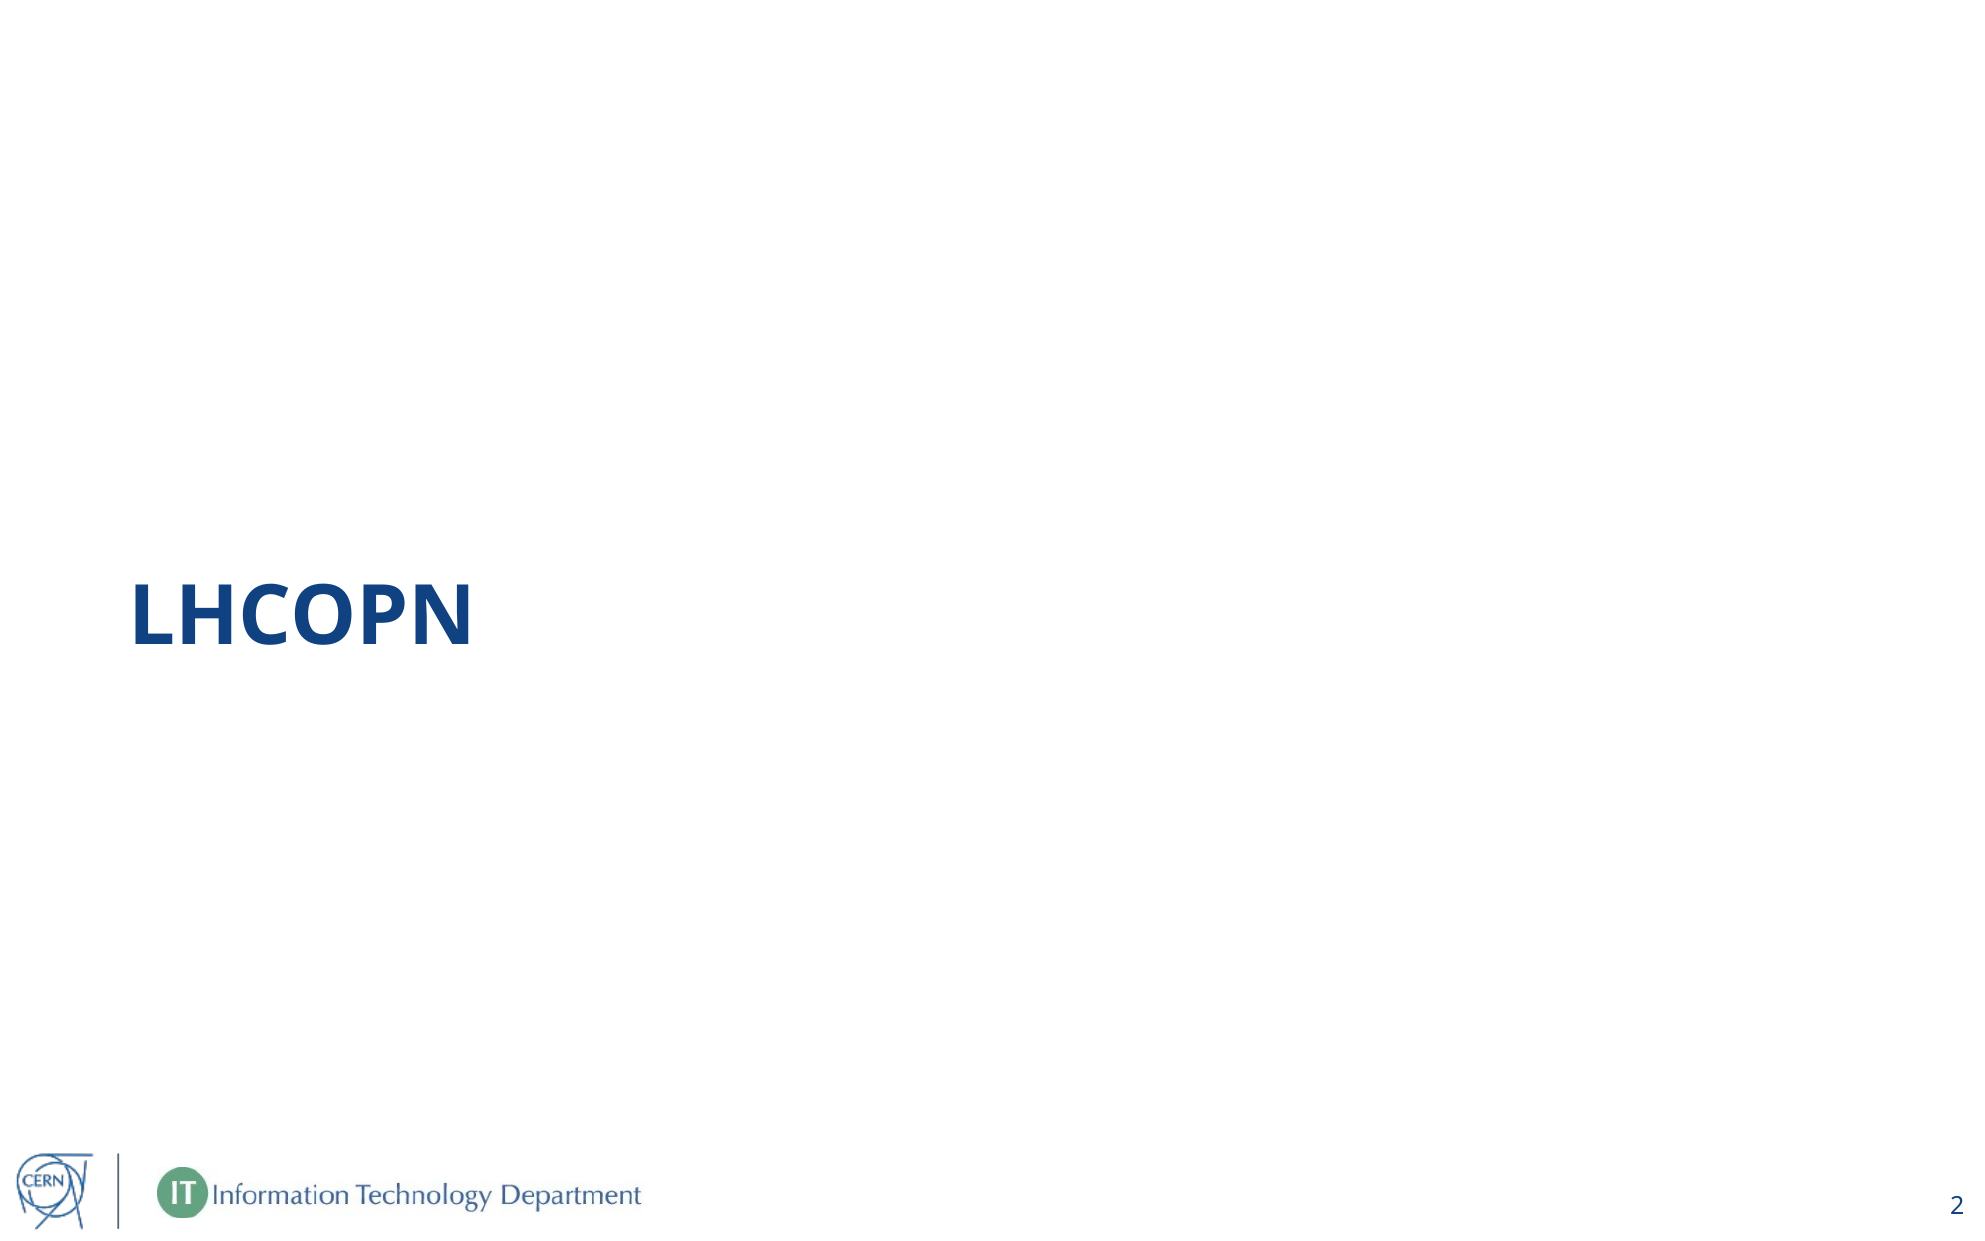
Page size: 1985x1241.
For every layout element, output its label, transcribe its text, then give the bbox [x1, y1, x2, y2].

picture [19, 1188, 64, 1207]
picture [38, 1207, 55, 1215]
title LHCOPN [128, 522, 1890, 703]
picture [157, 1167, 948, 1218]
picture [16, 1188, 64, 1236]
picture [51, 1200, 64, 1215]
